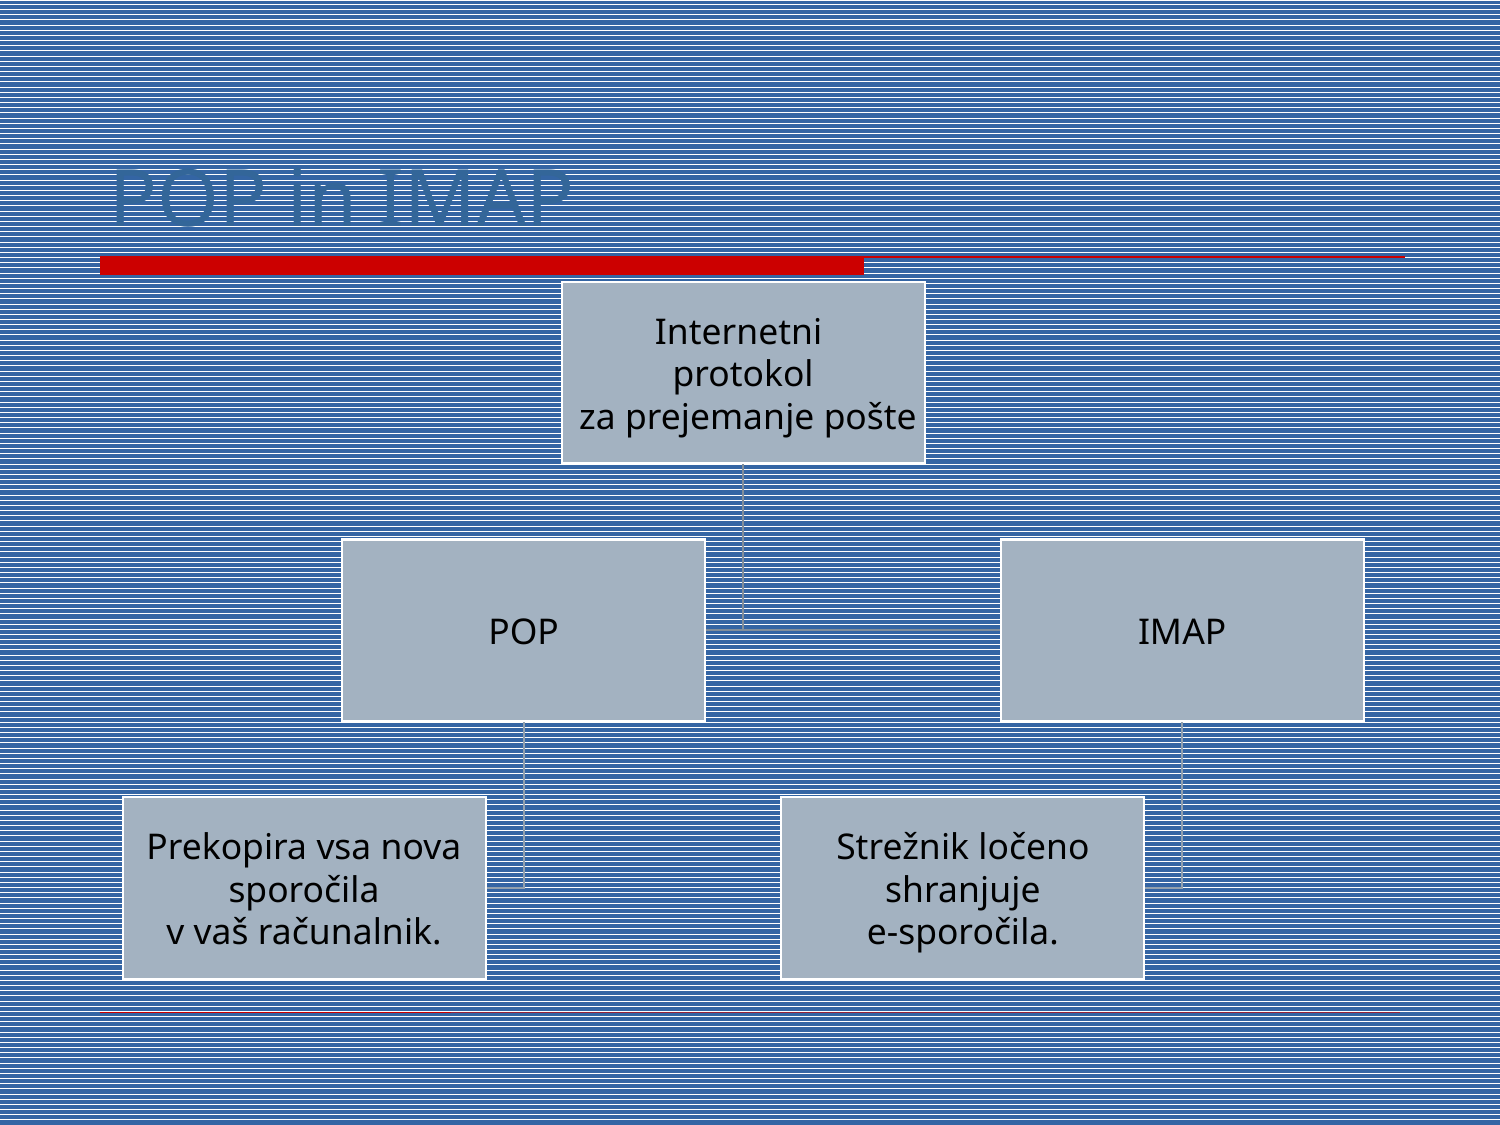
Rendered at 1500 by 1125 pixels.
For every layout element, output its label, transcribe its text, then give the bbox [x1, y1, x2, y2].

text_box IMAP [1000, 539, 1364, 721]
text_box Strežnik ločeno shranjuje e-sporočila. [781, 797, 1145, 979]
text_box Internetni protokol za prejemanje pošte [561, 281, 925, 464]
title POP in IMAP [94, 50, 1407, 250]
text_box POP [342, 539, 706, 721]
text_box Prekopira vsa nova sporočila v vaš računalnik. [122, 797, 486, 979]
